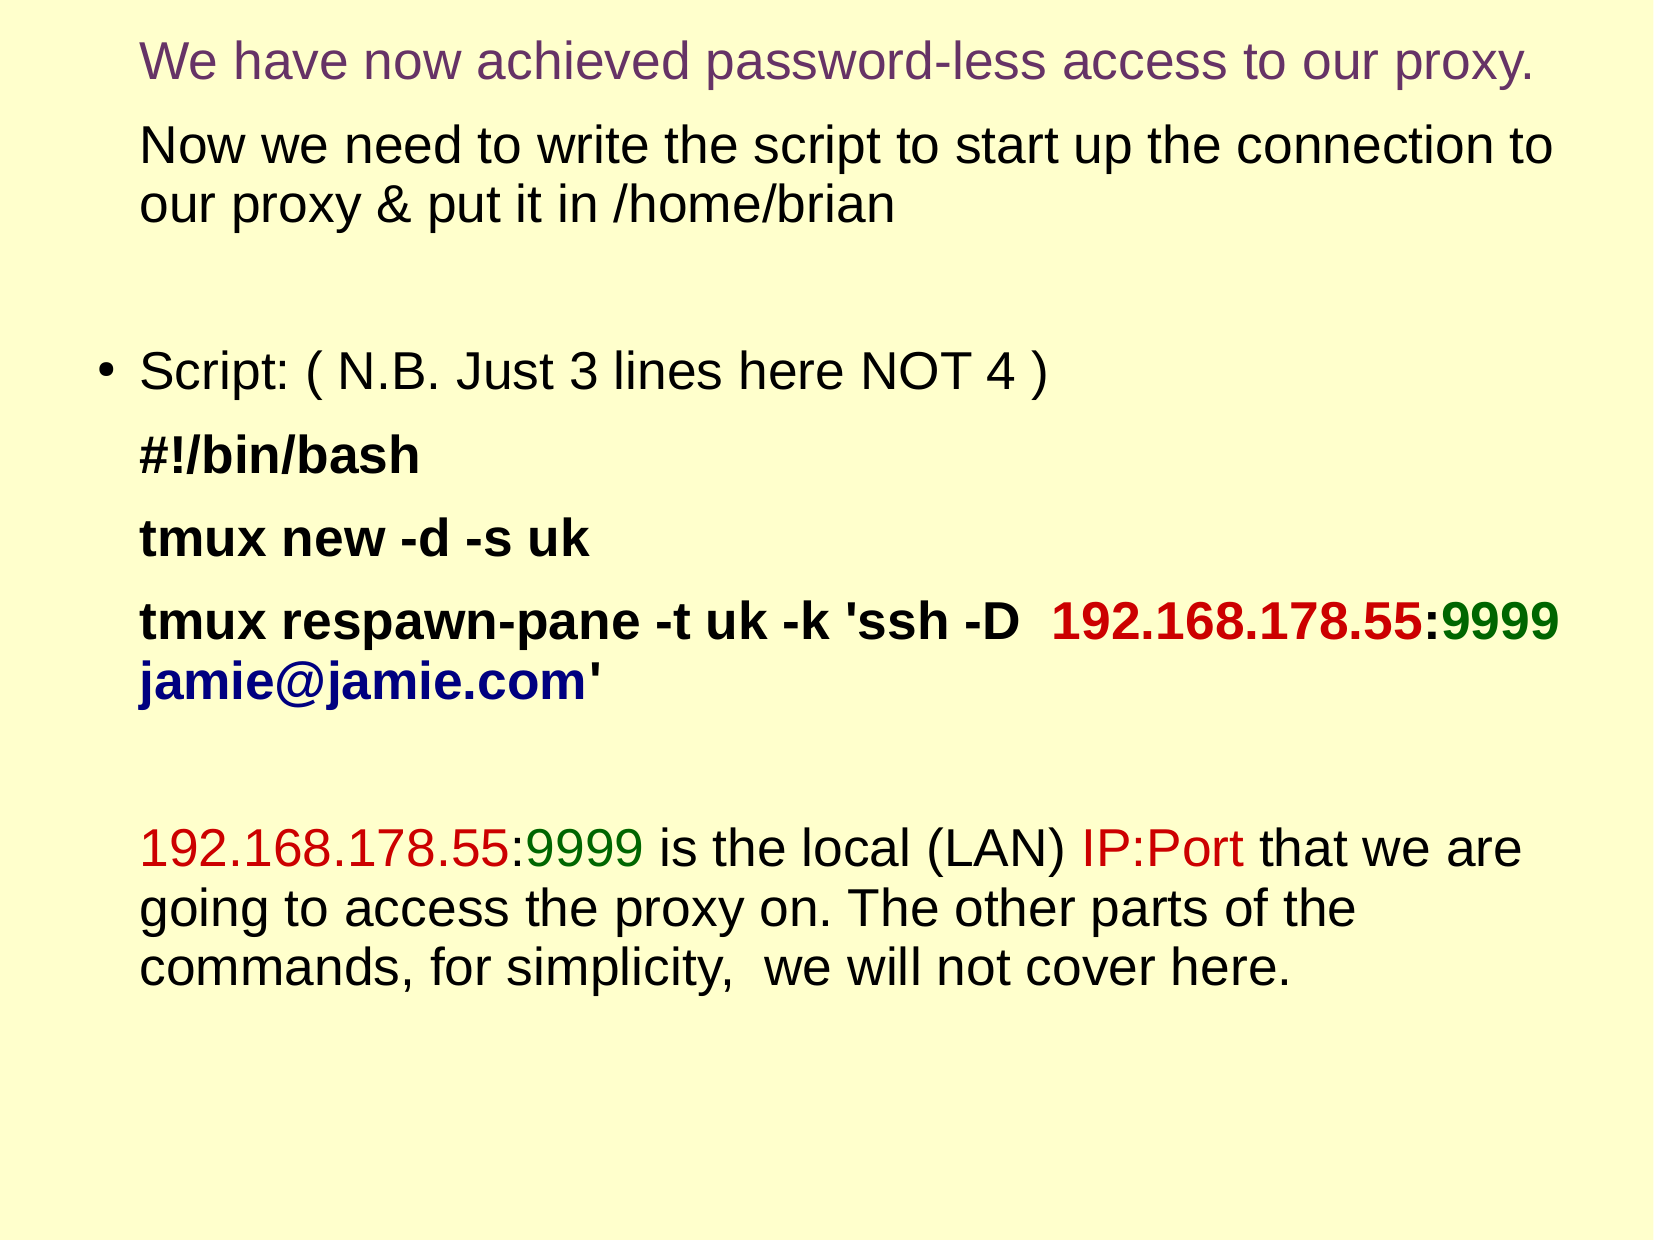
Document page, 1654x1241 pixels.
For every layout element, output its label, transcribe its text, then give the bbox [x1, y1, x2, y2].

list We have now achieved password-less access to our proxy. Now we need to write the script to start up the connection to our proxy & put it in /home/brian Script: ( N.B. Just 3 lines here NOT 4 ) #!/bin/bash tmux new -d -s uk tmux respawn-pane -t uk -k 'ssh -D 192.168.178.55:9999 jamie@jamie.com' 192.168.178.55:9999 is the local (LAN) IP:Port that we are going to access the proxy on. The other parts of the commands, for simplicity, we will not cover here. [82, 31, 1571, 1010]
